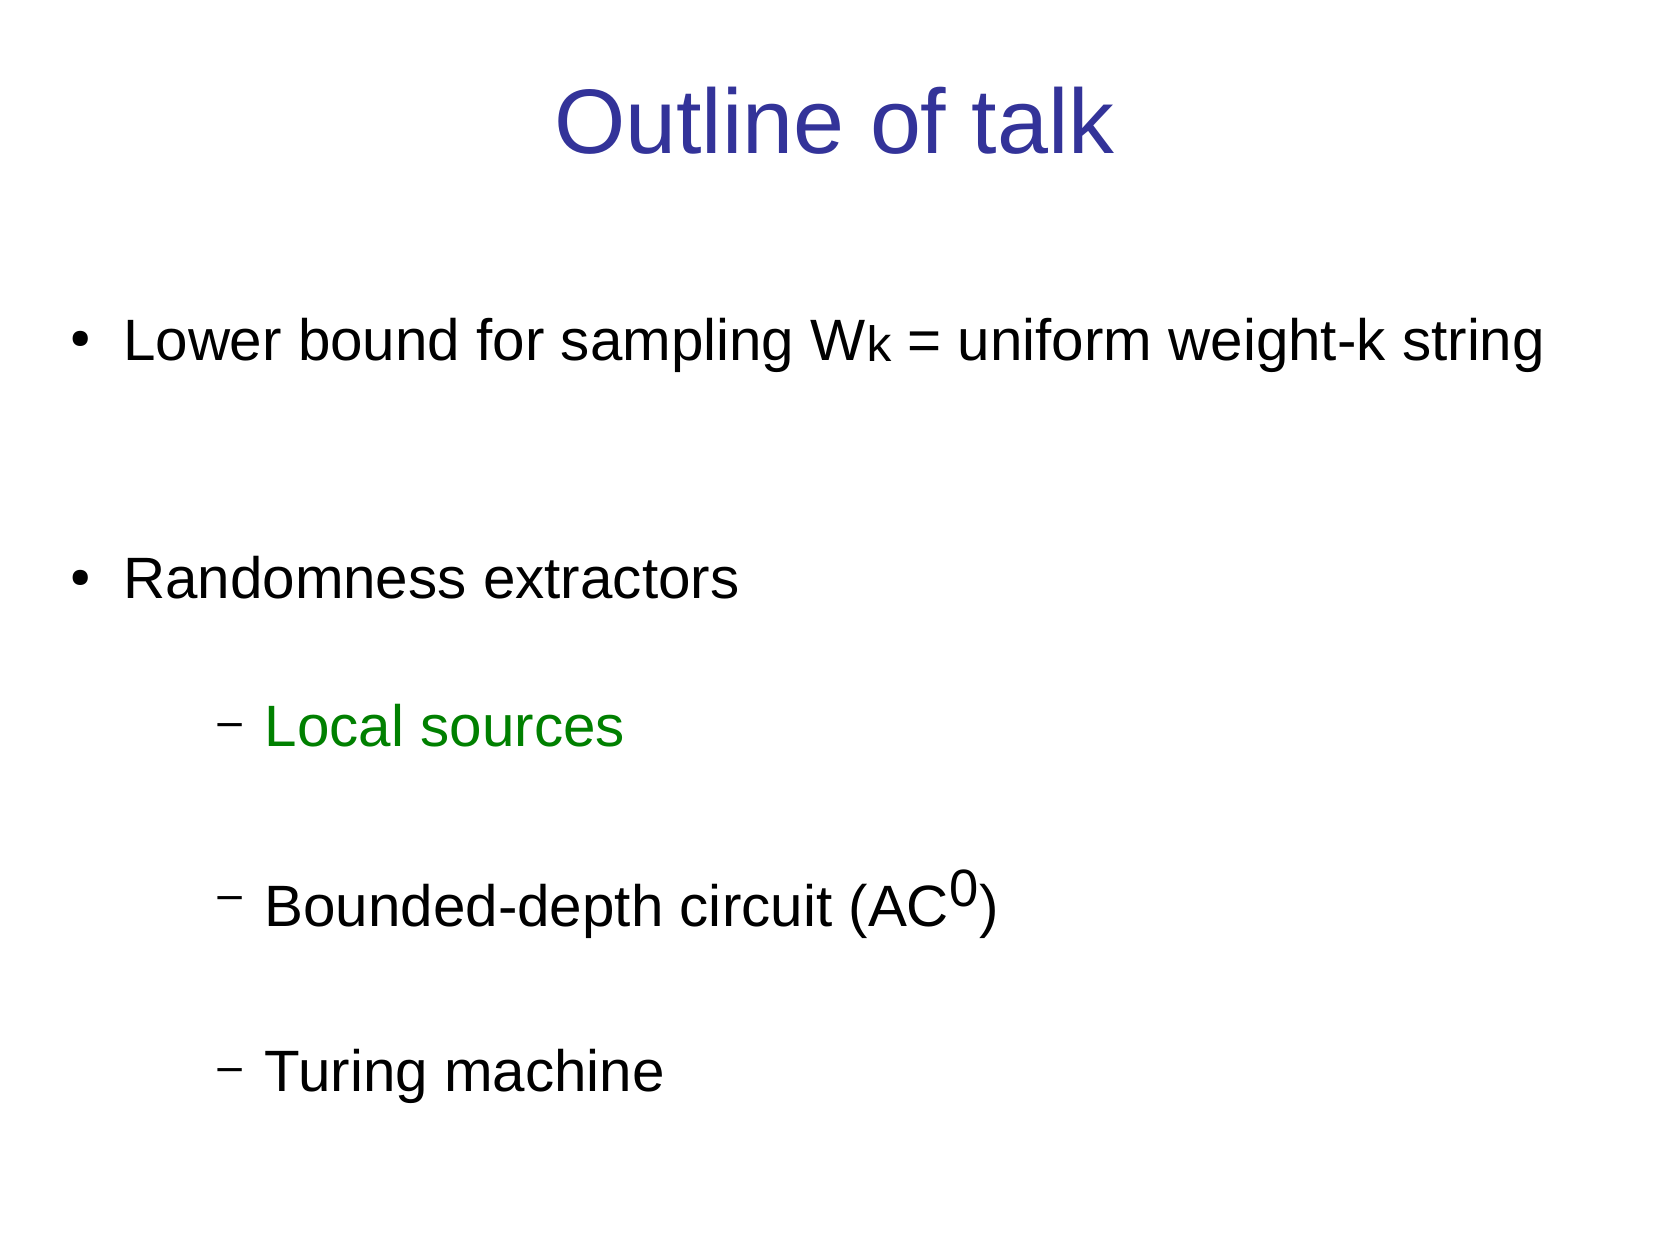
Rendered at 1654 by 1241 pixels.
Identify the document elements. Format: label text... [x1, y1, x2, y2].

title Outline of talk [131, 18, 1538, 226]
list Lower bound for sampling Wk = uniform weight-k string Randomness extractors Local sources Bounded-depth circuit (AC0) Turing machine [37, 300, 1651, 1241]
